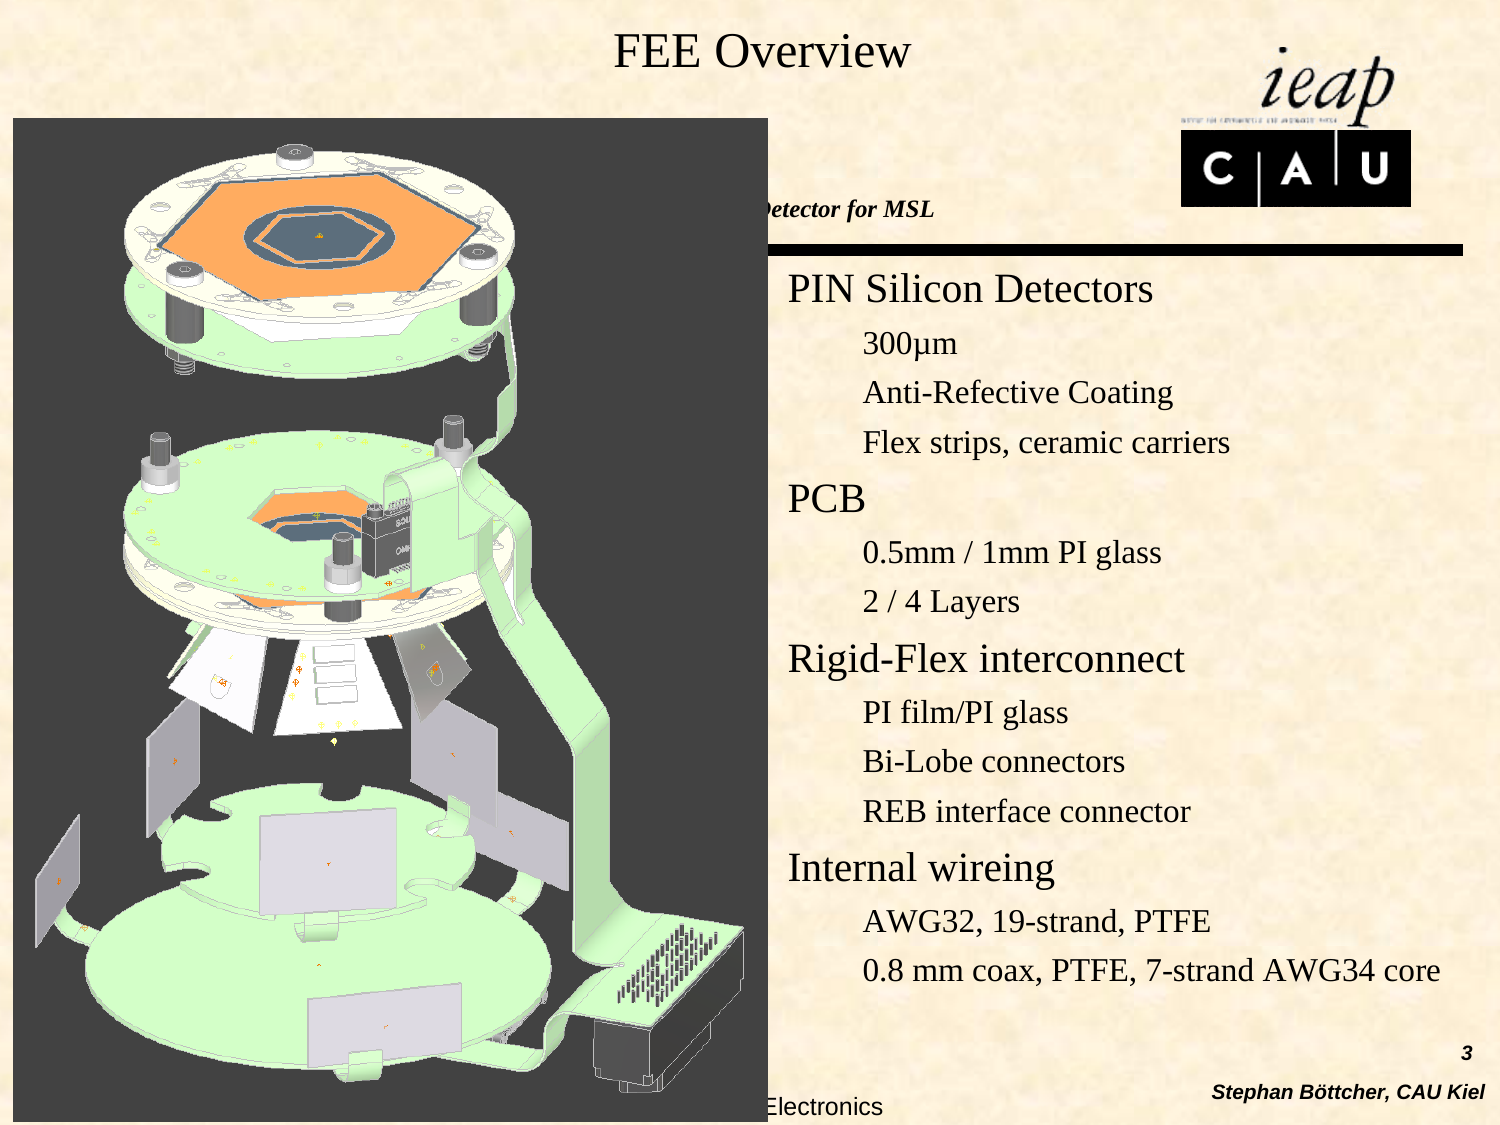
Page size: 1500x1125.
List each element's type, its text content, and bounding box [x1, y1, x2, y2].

title FEE Overview [299, 8, 1225, 205]
list PIN Silicon Detectors 300µm Anti-Refective Coating Flex strips, ceramic carriers PCB 0.5mm / 1mm PI glass 2 / 4 Layers Rigid-Flex interconnect PI film/PI glass Bi-Lobe connectors REB interface connector Internal wireing AWG32, 19-strand, PTFE 0.8 mm coax, PTFE, 7-strand AWG34 core [787, 265, 1500, 1083]
picture [0, 0, 1500, 1125]
